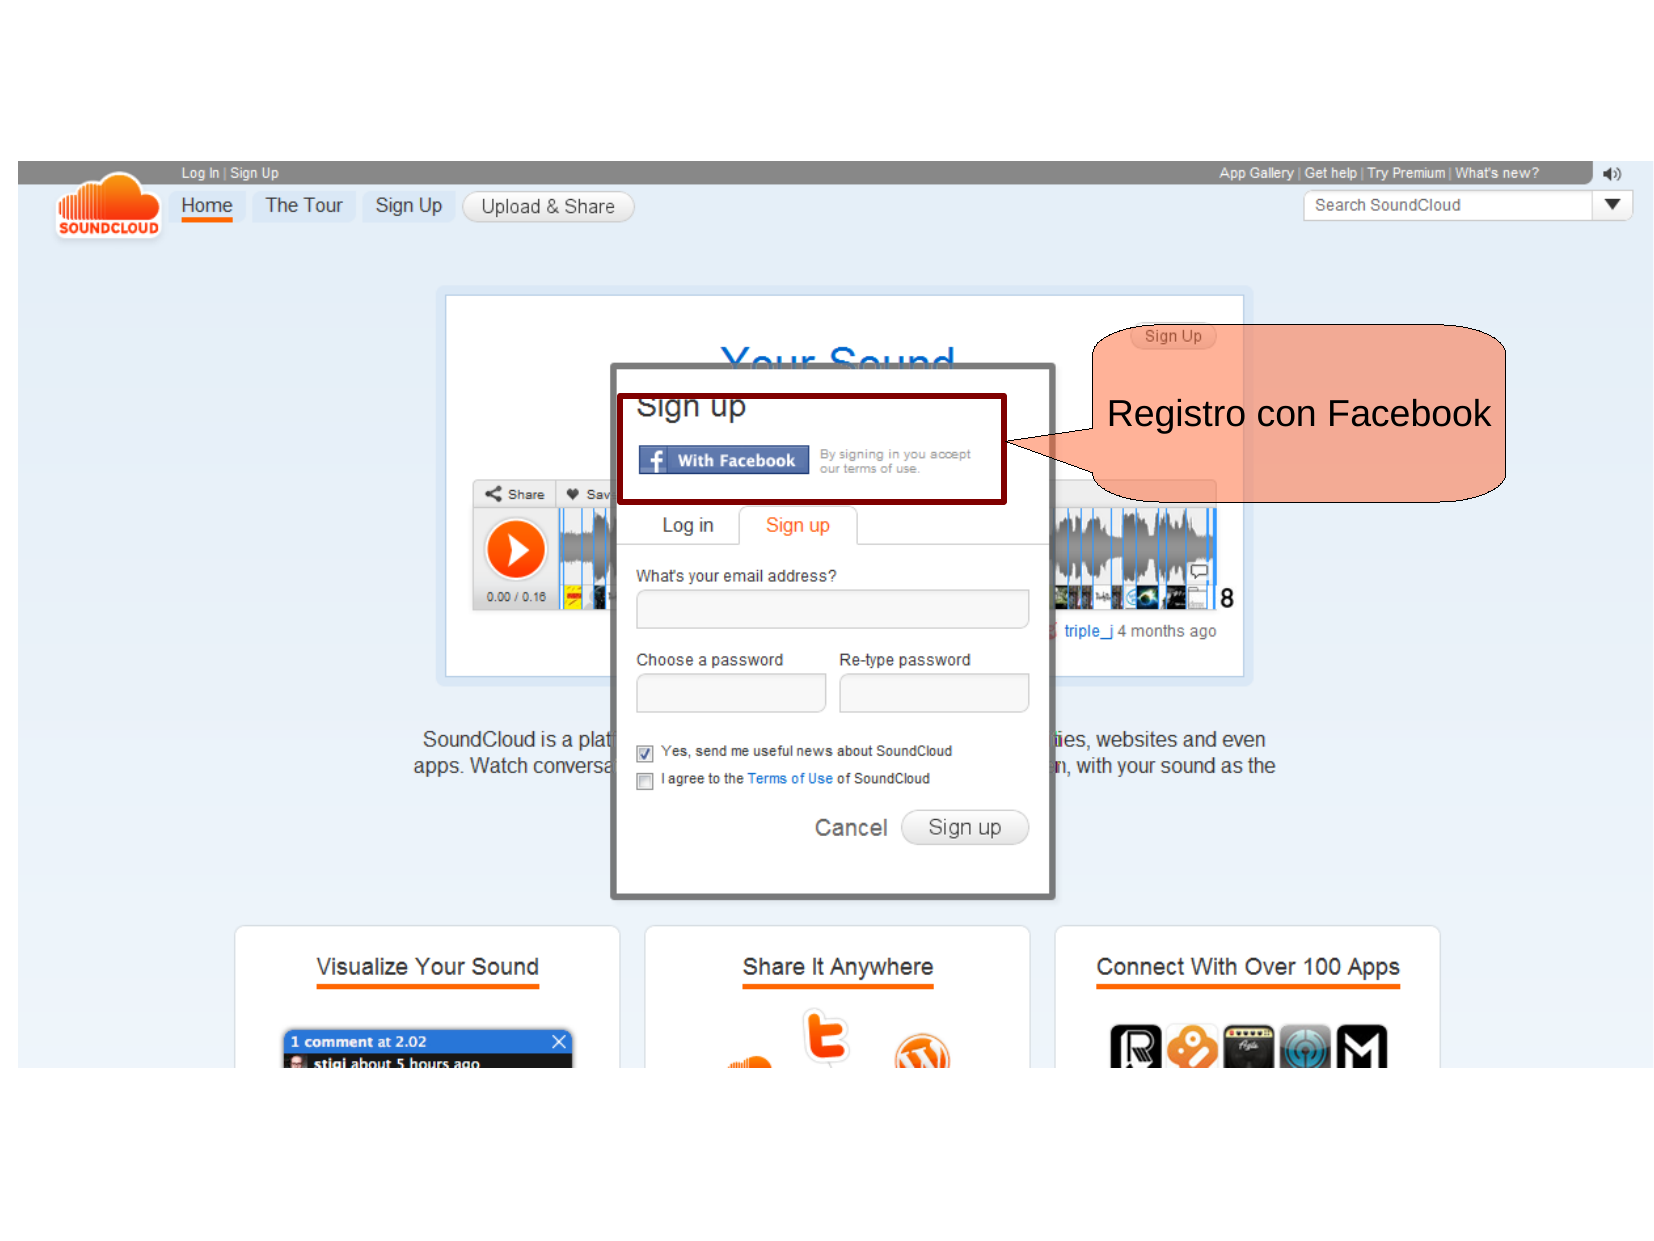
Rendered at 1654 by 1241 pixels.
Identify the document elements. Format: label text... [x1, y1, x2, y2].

text_box Registro con Facebook [1005, 324, 1506, 503]
picture [18, 161, 1654, 1068]
